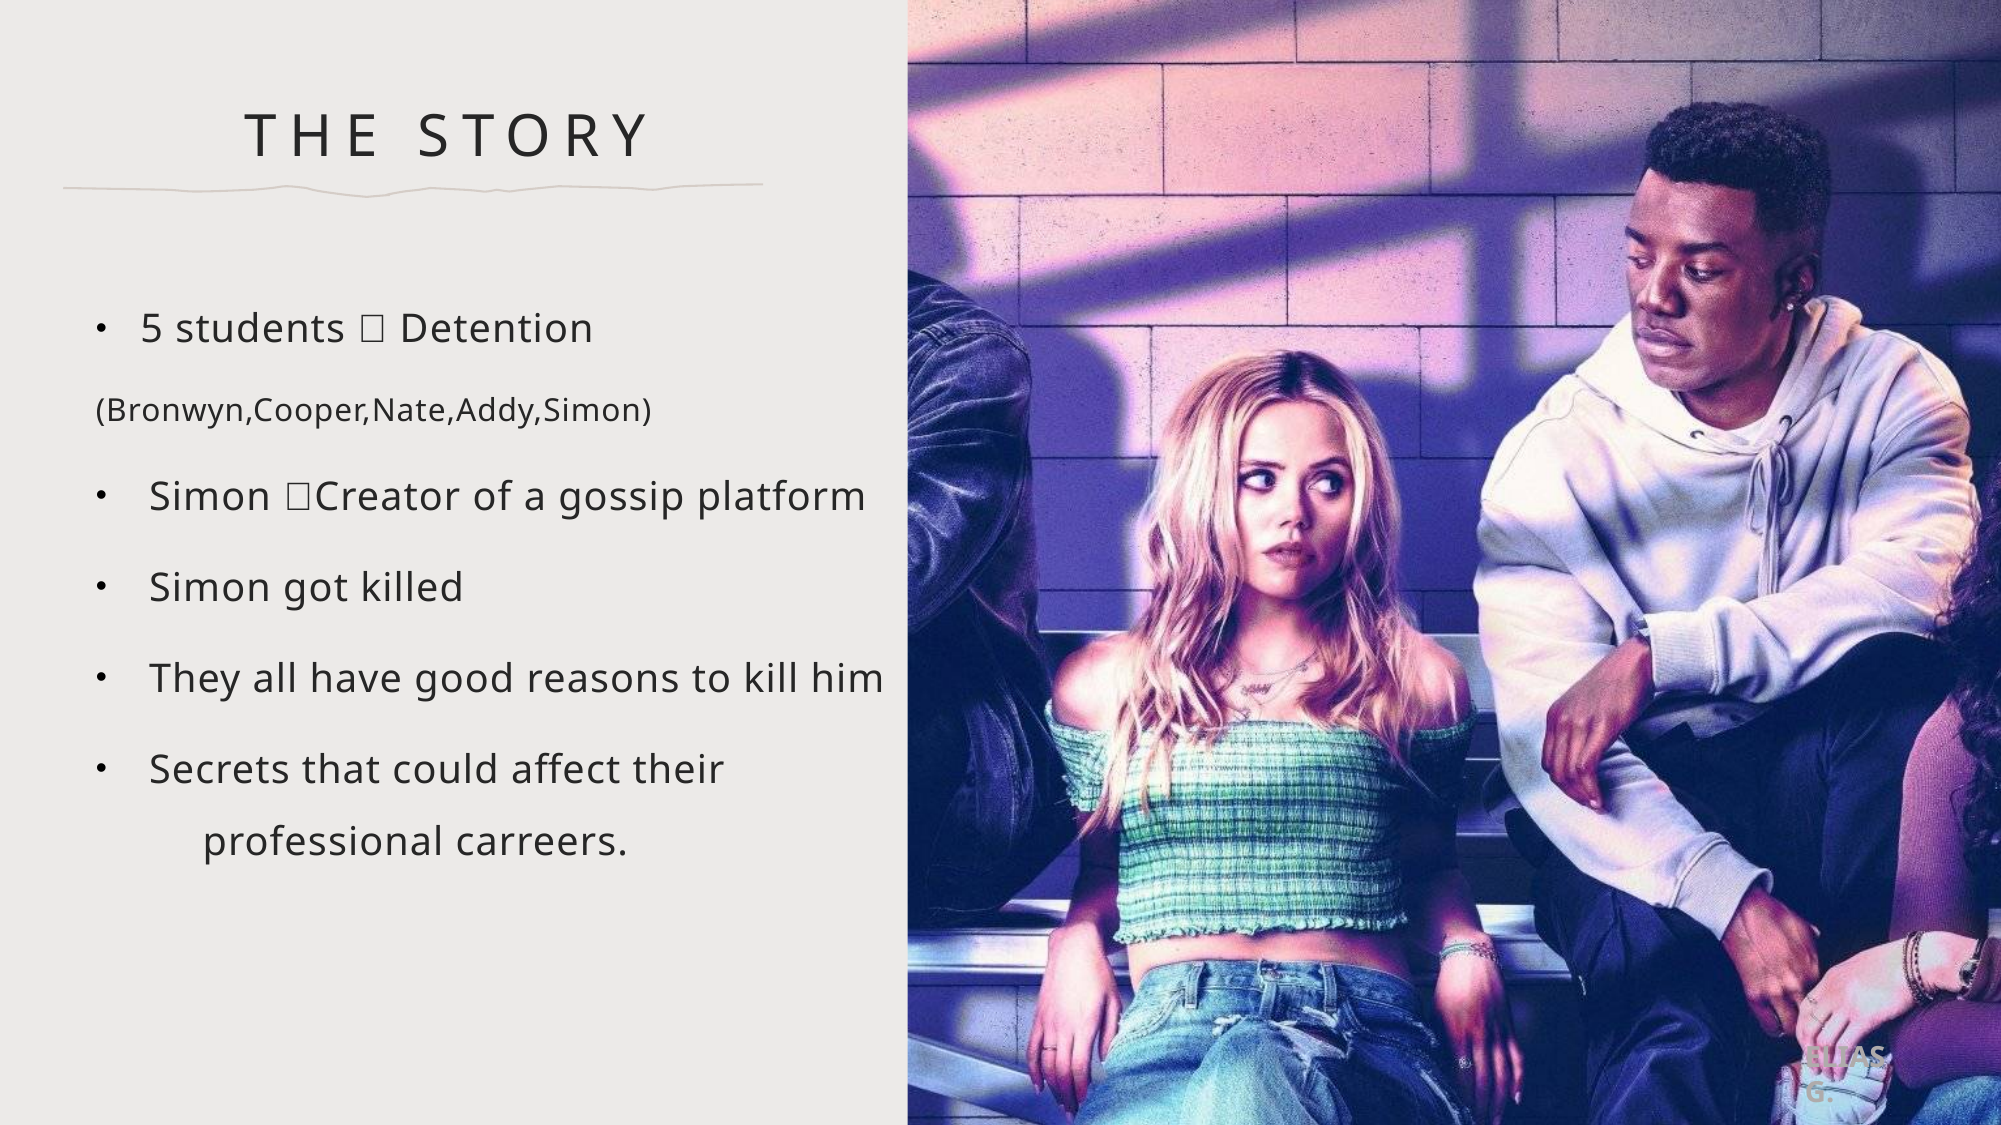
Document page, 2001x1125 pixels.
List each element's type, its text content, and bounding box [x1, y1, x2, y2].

picture [907, 0, 2000, 1125]
text_box ELIAS G. [1789, 1031, 1919, 1082]
subtitle 5 students  Detention (Bronwyn,Cooper,Nate,Addy,Simon) Simon Creator of a gossip platform Simon got killed They all have good reasons to kill him Secrets that could affect their professional carreers. [80, 272, 907, 989]
title The Story [77, 30, 813, 230]
text_box [0, 0, 907, 1125]
